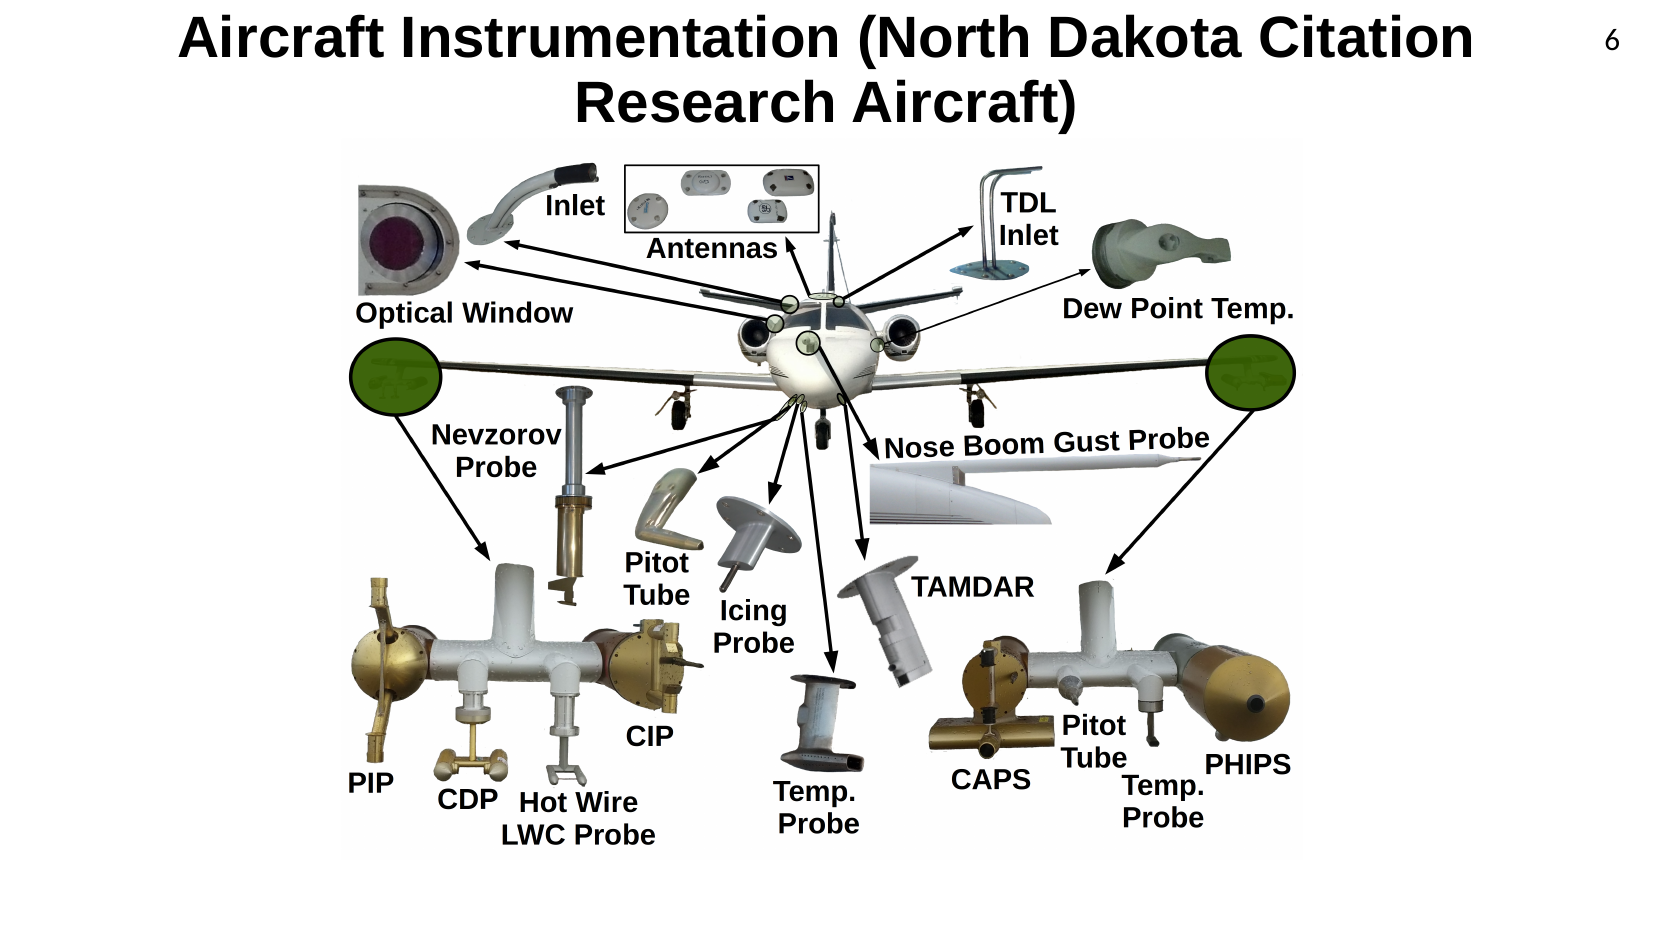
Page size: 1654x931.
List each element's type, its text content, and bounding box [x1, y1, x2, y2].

title Aircraft Instrumentation (North Dakota Citation Research Aircraft) [82, 0, 1571, 141]
text_box <number> [1285, 15, 1636, 61]
picture [341, 138, 1303, 860]
